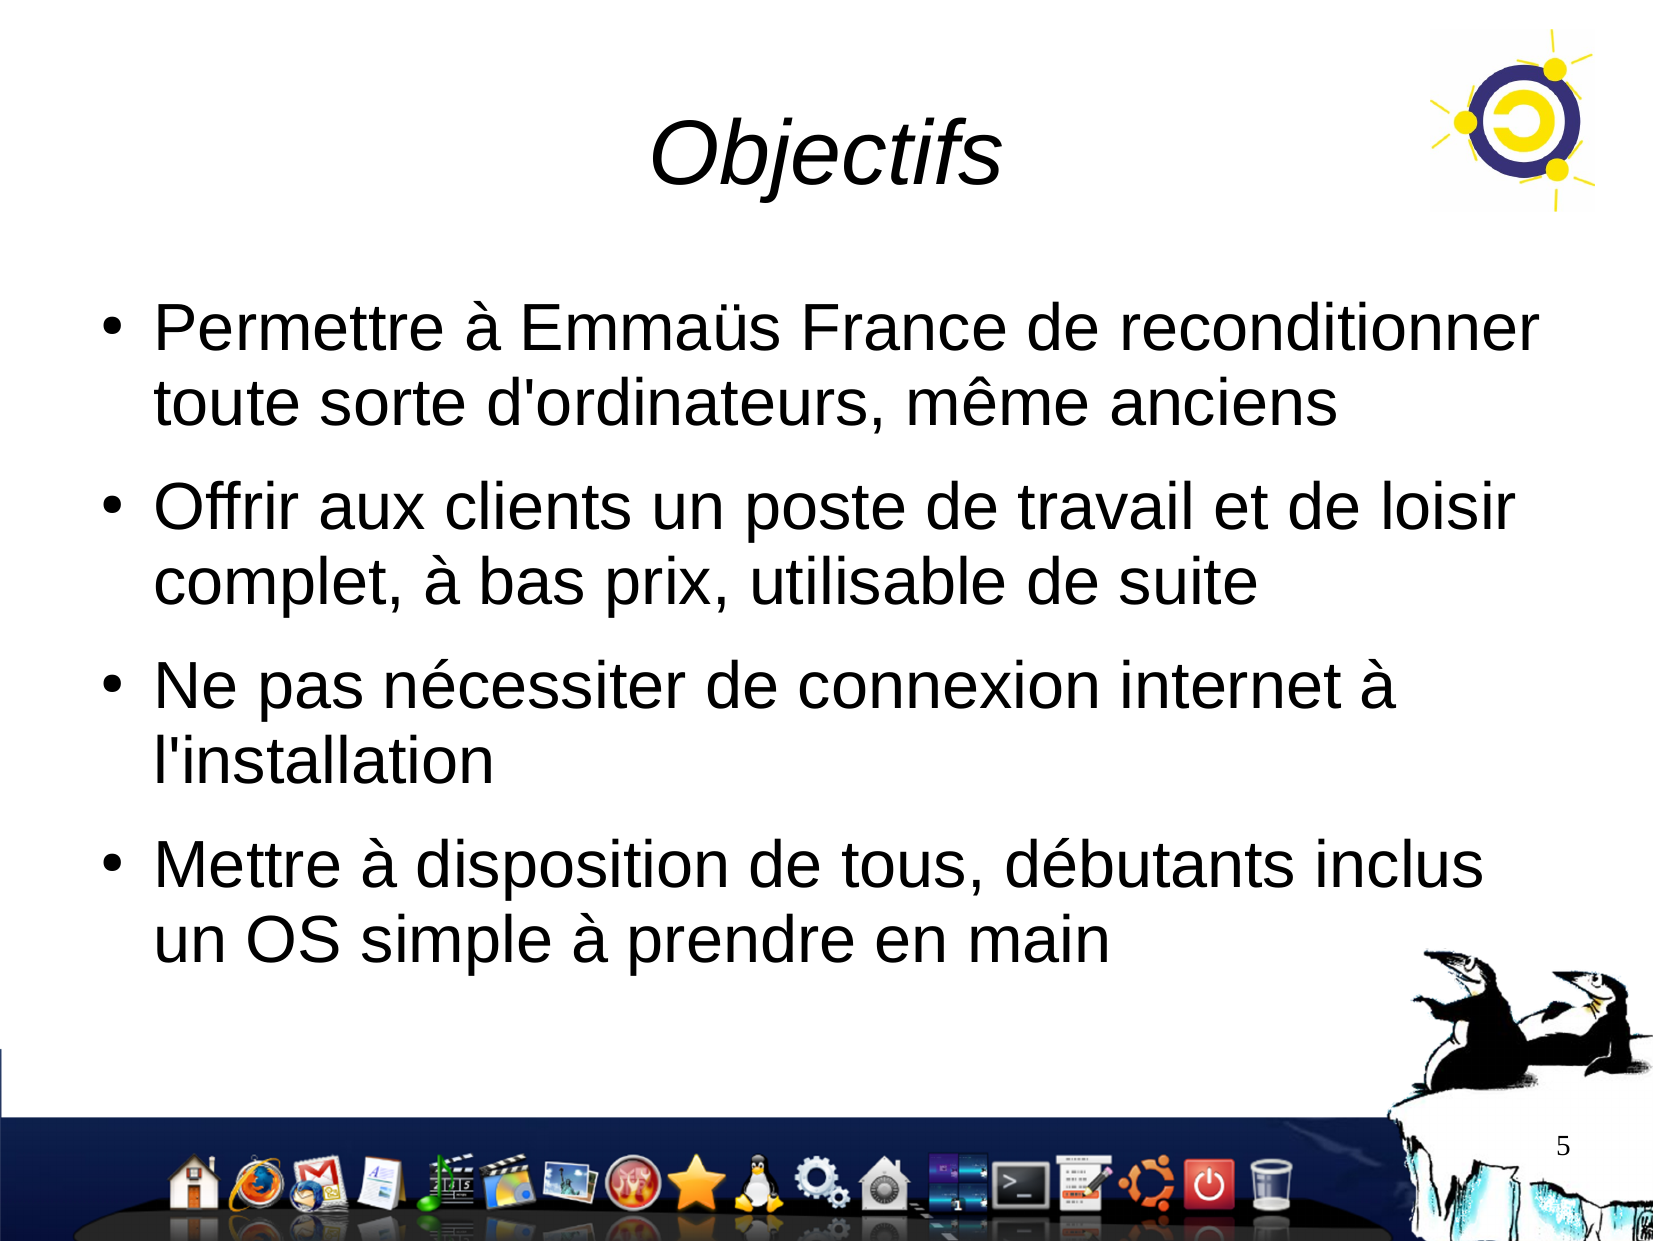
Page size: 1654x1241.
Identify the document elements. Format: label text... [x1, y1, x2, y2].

list Permettre à Emmaüs France de reconditionner toute sorte d'ordinateurs, même anciens Offrir aux clients un poste de travail et de loisir complet, à bas prix, utilisable de suite Ne pas nécessiter de connexion internet à l'installation Mettre à disposition de tous, débutants inclus un OS simple à prendre en main [82, 290, 1571, 1109]
title Objectifs [82, 49, 1571, 257]
picture [0, 29, 1653, 1241]
